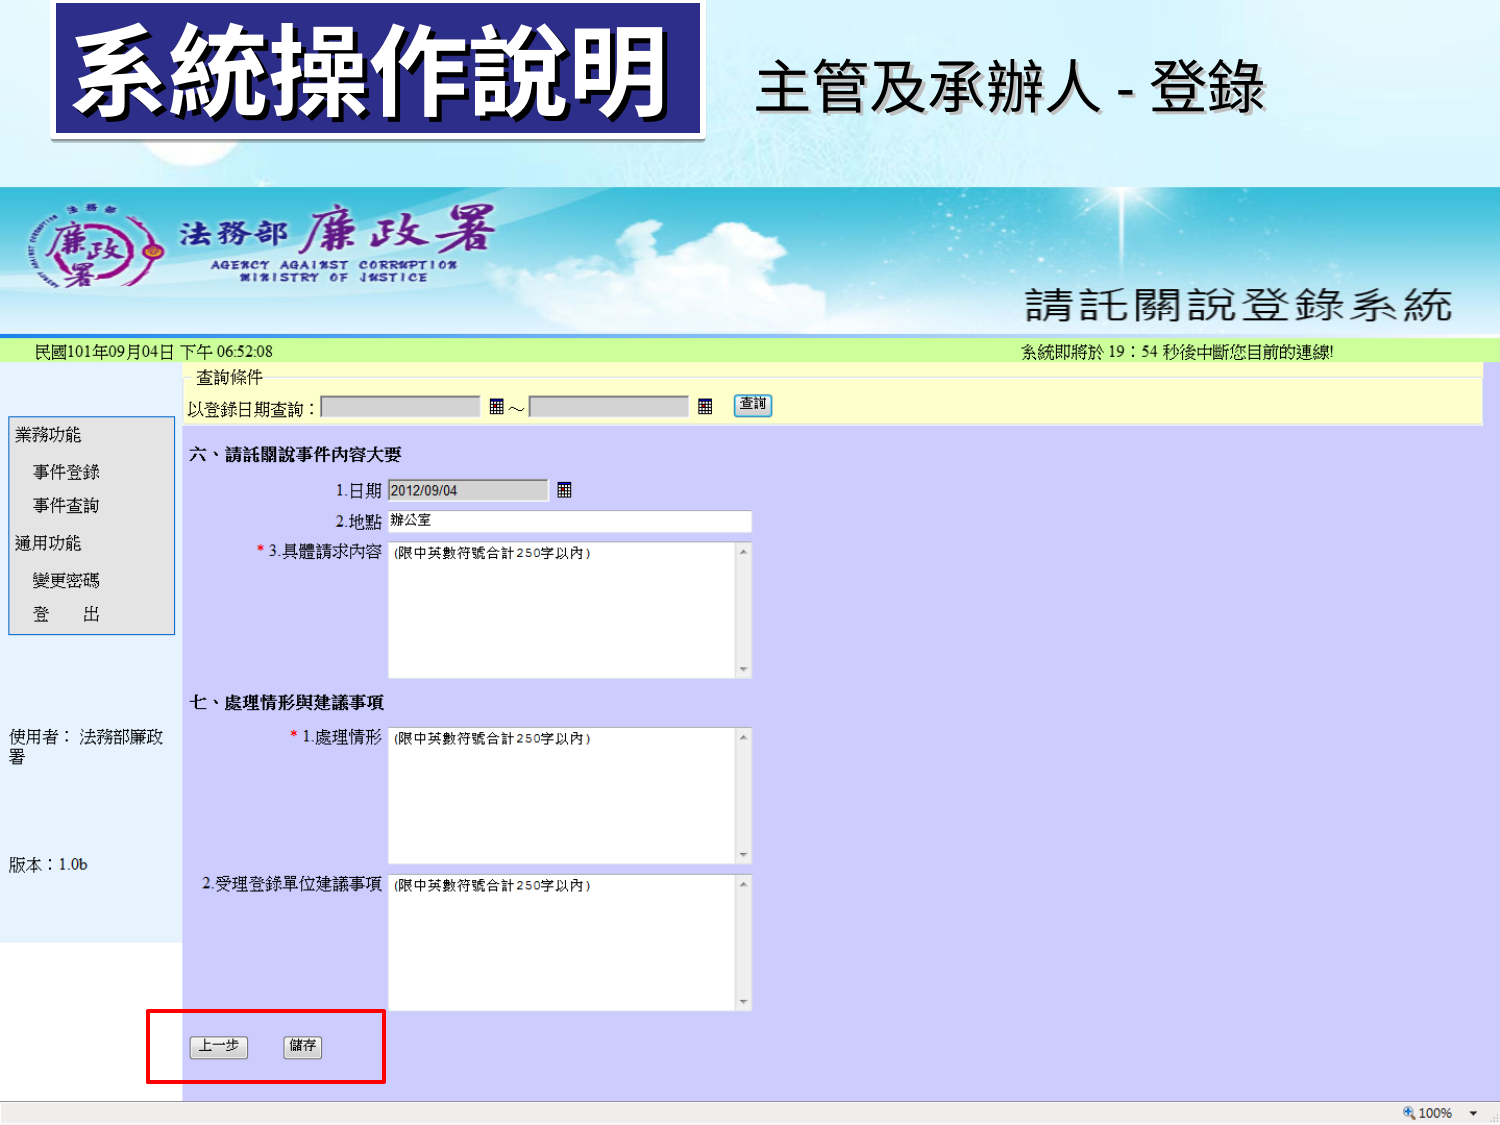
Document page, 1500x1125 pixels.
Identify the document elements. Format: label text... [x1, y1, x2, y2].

text_box 主管及承辦人-登錄 [738, 42, 1266, 200]
title 系統操作說明 [53, 0, 703, 137]
picture [0, 0, 1500, 1125]
